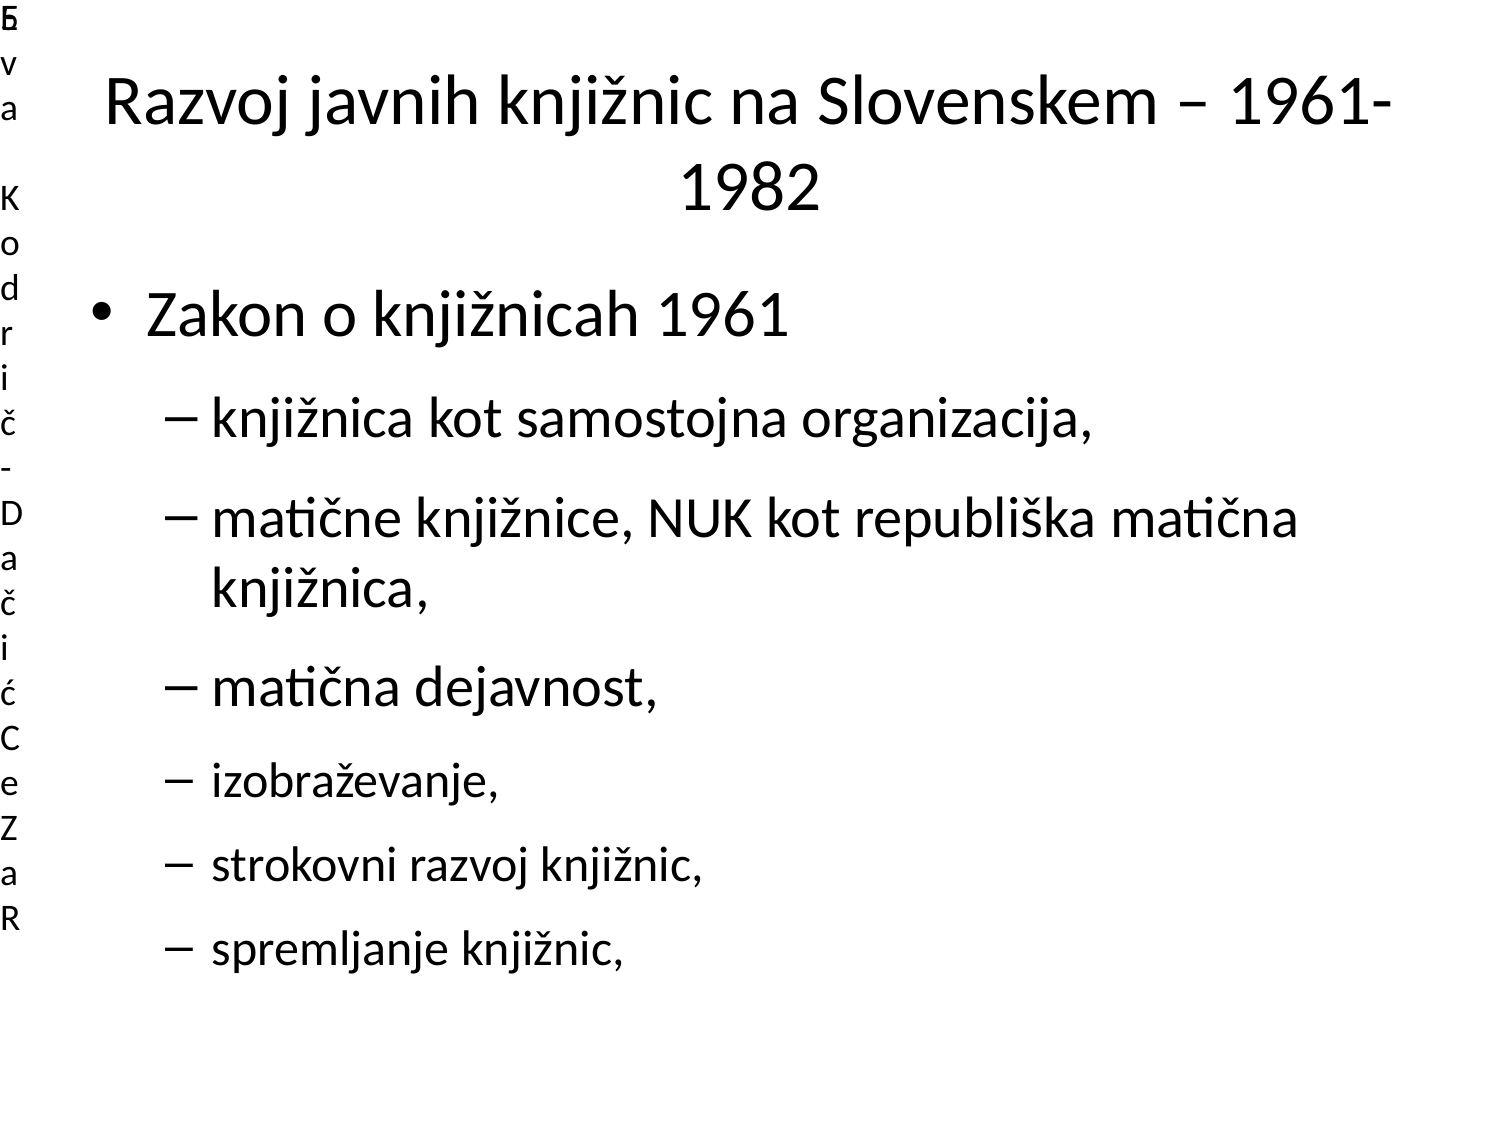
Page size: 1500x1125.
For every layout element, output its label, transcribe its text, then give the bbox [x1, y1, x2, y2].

title Razvoj javnih knjižnic na Slovenskem – 1961-1982 [75, 45, 1425, 233]
list Zakon o knjižnicah 1961 knjižnica kot samostojna organizacija, matične knjižnice, NUK kot republiška matična knjižnica, matična dejavnost, izobraževanje, strokovni razvoj knjižnic, spremljanje knjižnic, [75, 262, 1425, 1005]
